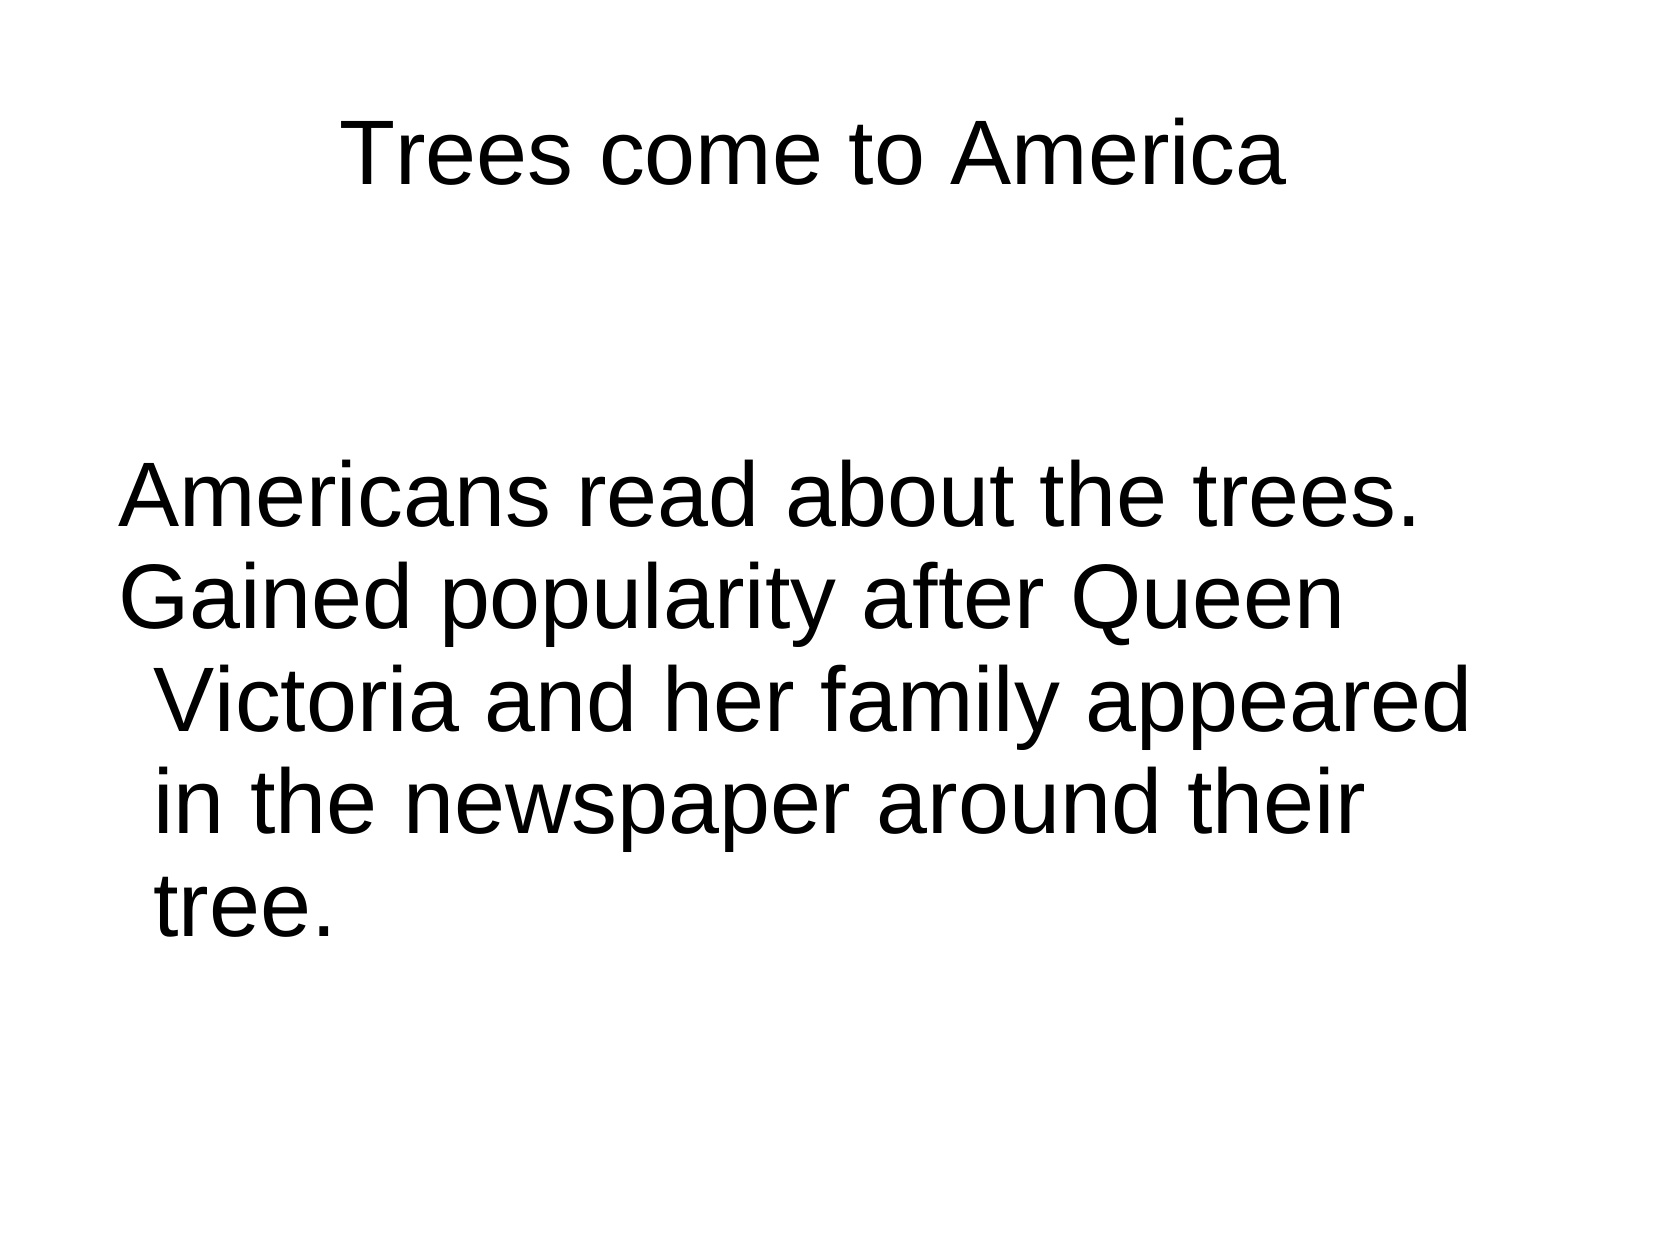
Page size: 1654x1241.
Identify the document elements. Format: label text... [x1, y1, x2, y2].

subtitle Americans read about the trees. Gained popularity after Queen Victoria and her family appeared in the newspaper around their tree. [82, 290, 1571, 1109]
title Trees come to America [82, 49, 1571, 257]
